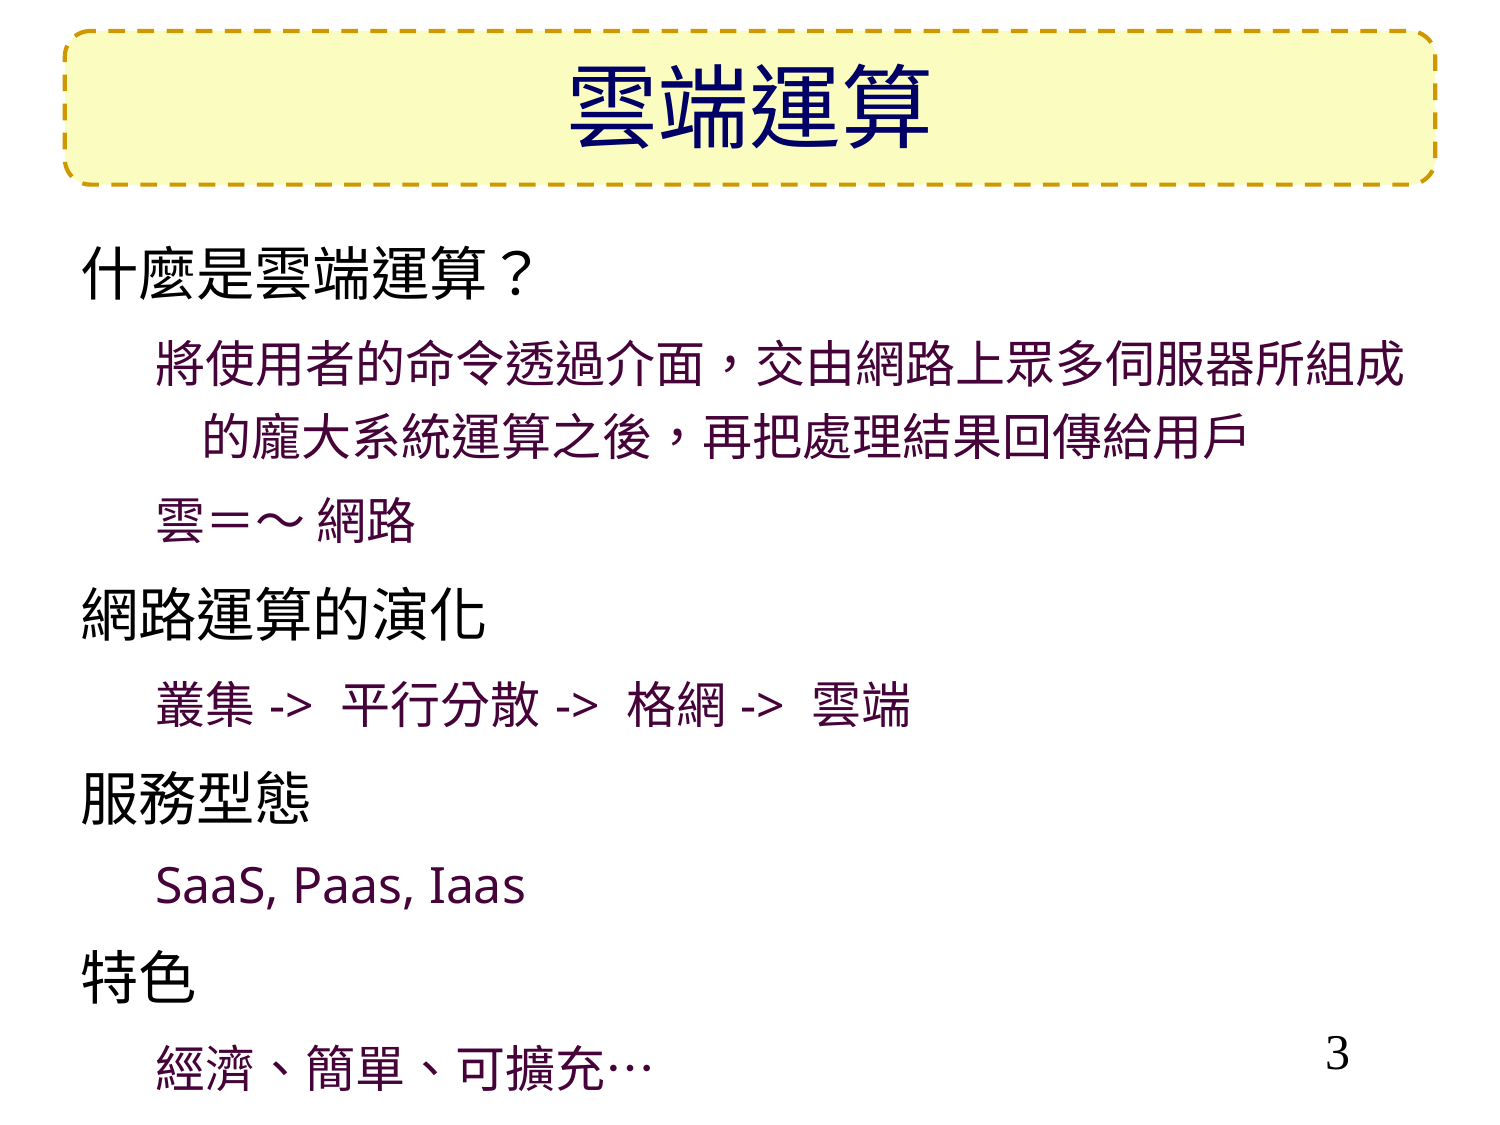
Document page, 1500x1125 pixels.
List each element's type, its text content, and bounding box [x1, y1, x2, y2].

title 雲端運算 [112, 30, 1388, 173]
list 什麼是雲端運算？ 將使用者的命令透過介面，交由網路上眾多伺服器所組成的龐大系統運算之後，再把處理結果回傳給用戶 雲＝～ 網路 網路運算的演化 叢集-> 平行分散-> 格網-> 雲端 服務型態 SaaS, Paas, Iaas 特色 經濟、簡單、可擴充… [65, 220, 1447, 1071]
